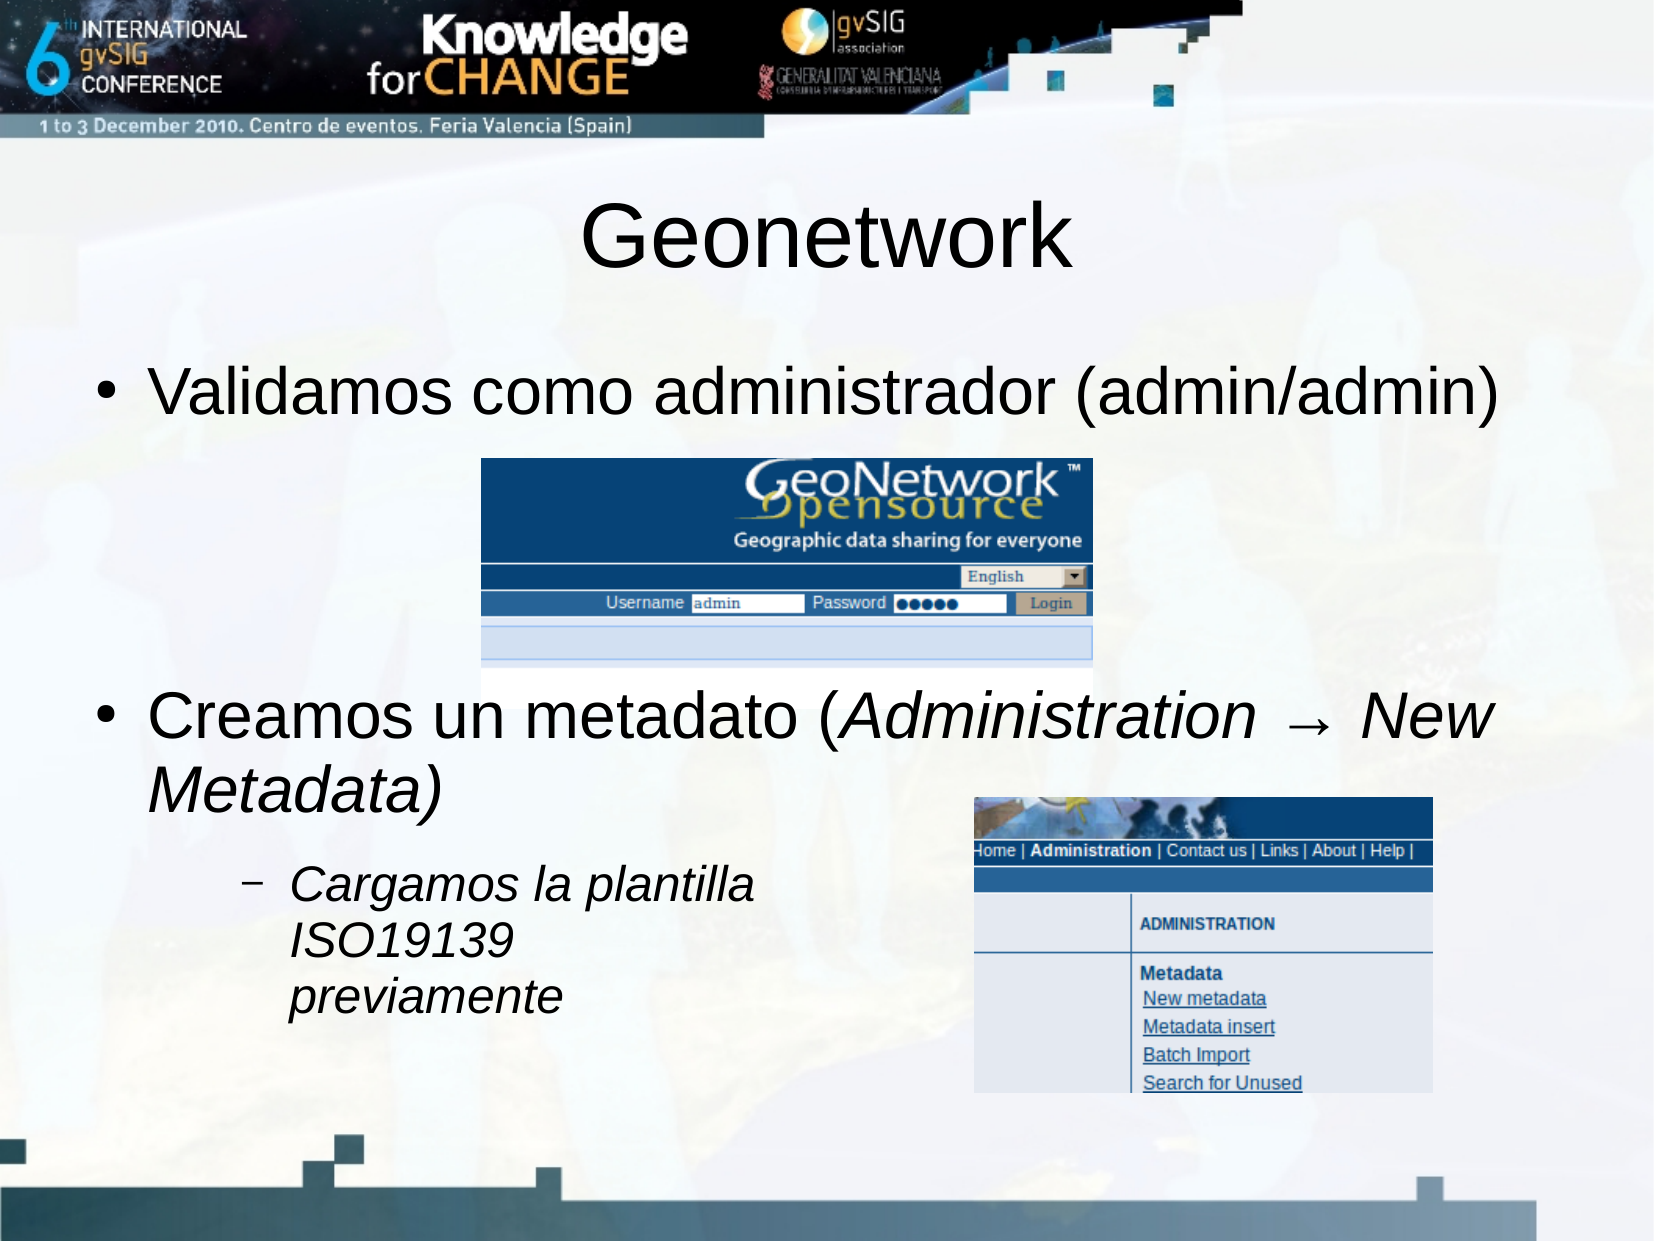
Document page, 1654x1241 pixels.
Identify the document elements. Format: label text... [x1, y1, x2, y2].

title Geonetwork [82, 155, 1571, 318]
list Cargamos la plantilla ISO19139 previamente [76, 856, 798, 1063]
list Creamos un metadato (Administration → New Metadata) [76, 679, 1565, 827]
picture [0, 0, 1654, 1241]
list Validamos como administrador (admin/admin) [76, 354, 1565, 473]
